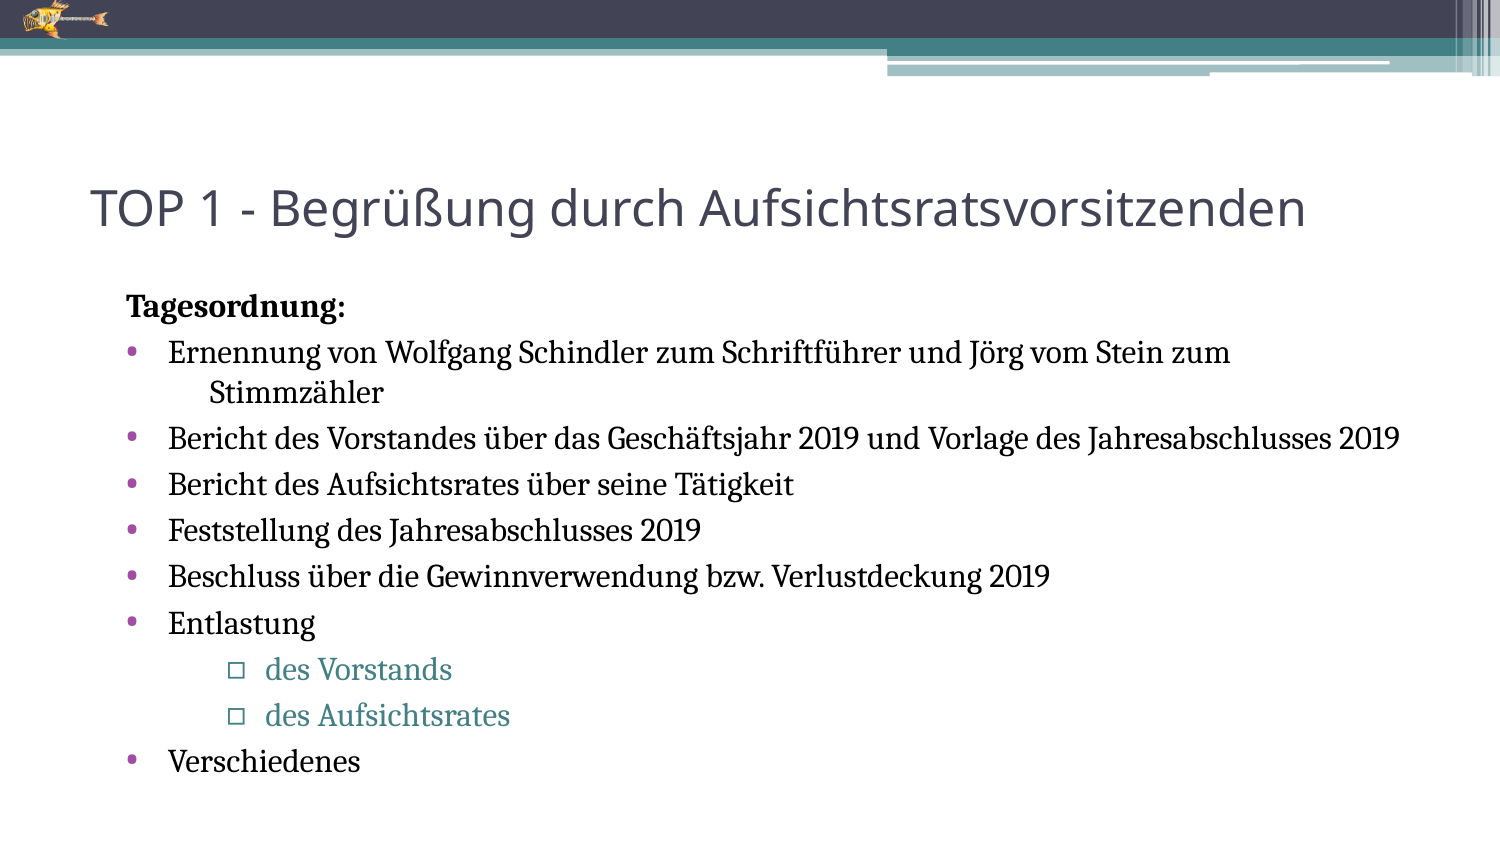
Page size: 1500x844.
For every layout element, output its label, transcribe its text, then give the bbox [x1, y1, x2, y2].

title TOP 1 - Begrüßung durch Aufsichtsratsvorsitzenden [75, 140, 1426, 272]
list Tagesordnung: Ernennung von Wolfgang Schindler zum Schriftführer und Jörg vom Stein zum Stimmzähler Bericht des Vorstandes über das Geschäftsjahr 2019 und Vorlage des Jahresabschlusses 2019 Bericht des Aufsichtsrates über seine Tätigkeit Feststellung des Jahresabschlusses 2019 Beschluss über die Gewinnverwendung bzw. Verlustdeckung 2019 Entlastung des Vorstands des Aufsichtsrates Verschiedenes [75, 276, 1426, 809]
